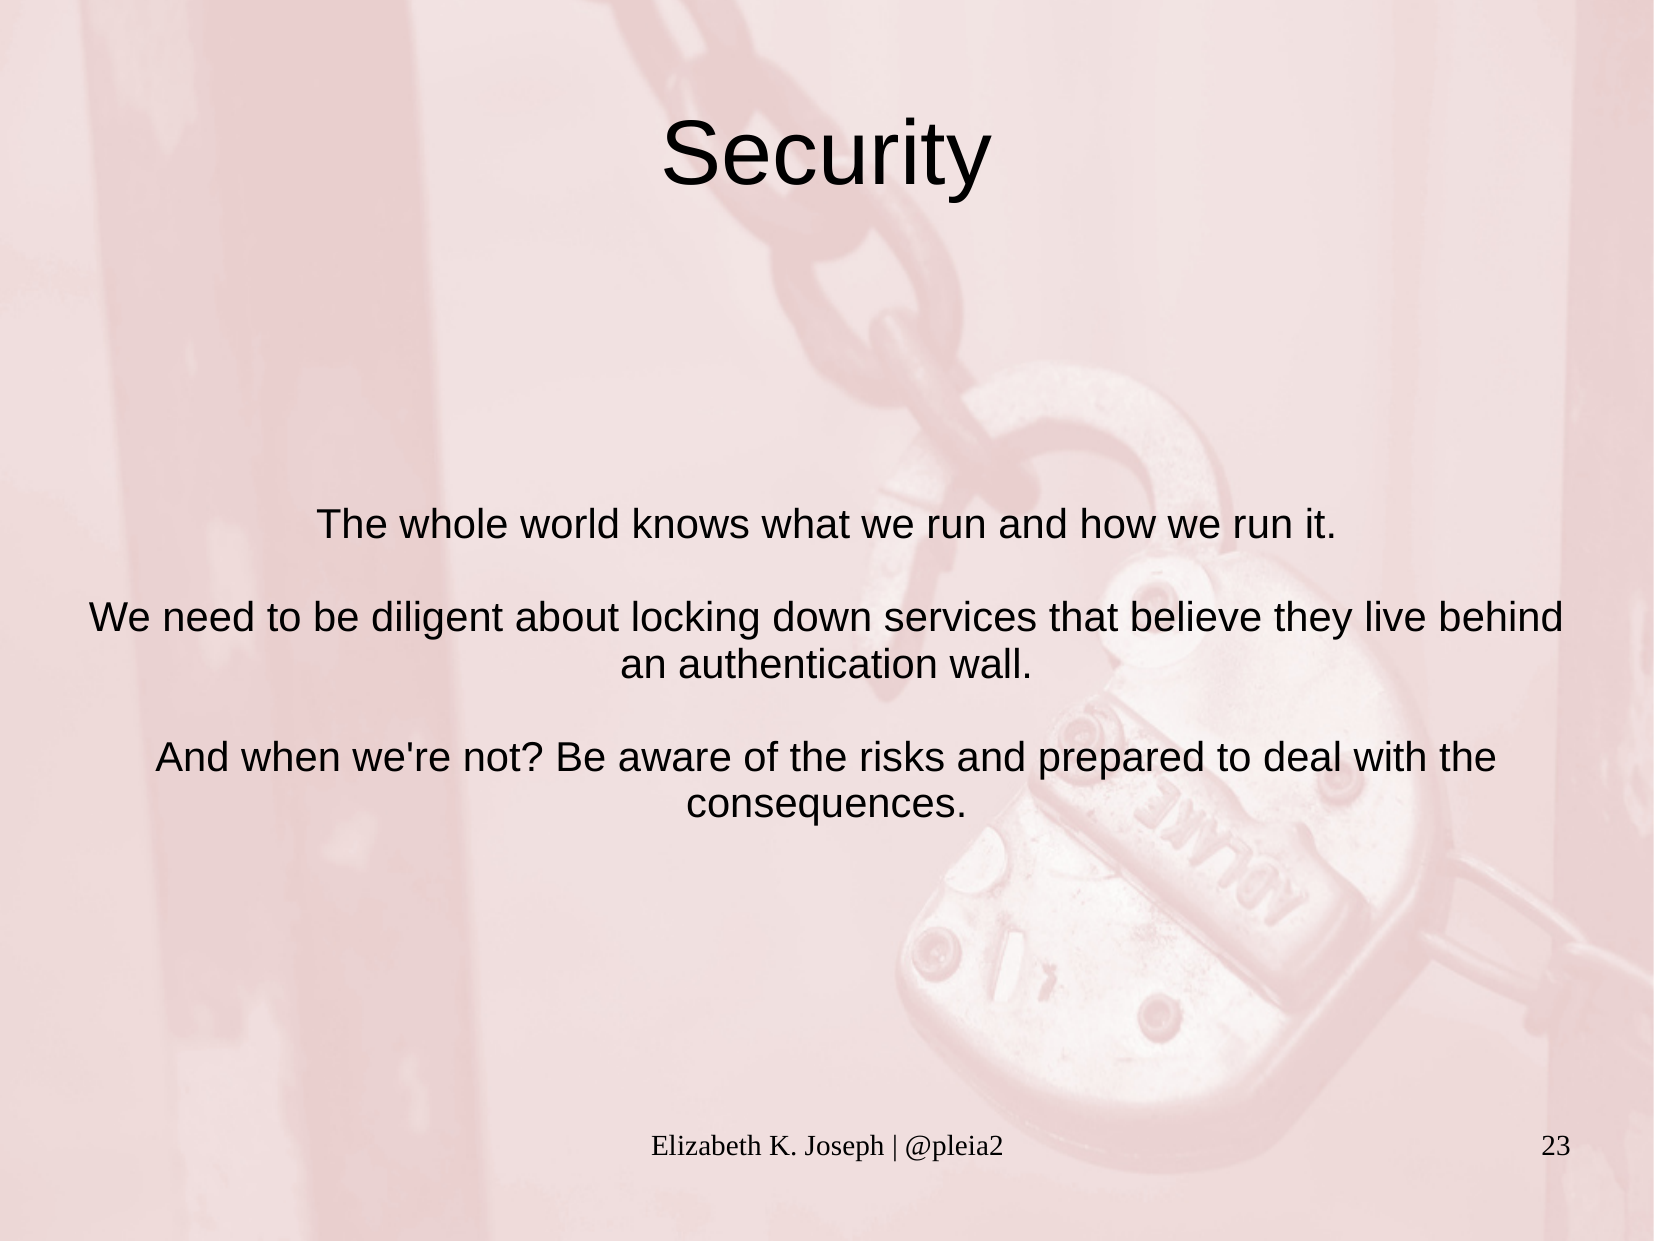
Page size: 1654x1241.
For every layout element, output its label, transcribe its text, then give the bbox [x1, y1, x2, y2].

subtitle The whole world knows what we run and how we run it. We need to be diligent about locking down services that believe they live behind an authentication wall. And when we're not? Be aware of the risks and prepared to deal with the consequences. [82, 290, 1571, 1010]
title Security [82, 49, 1571, 257]
picture [0, 0, 1654, 1241]
